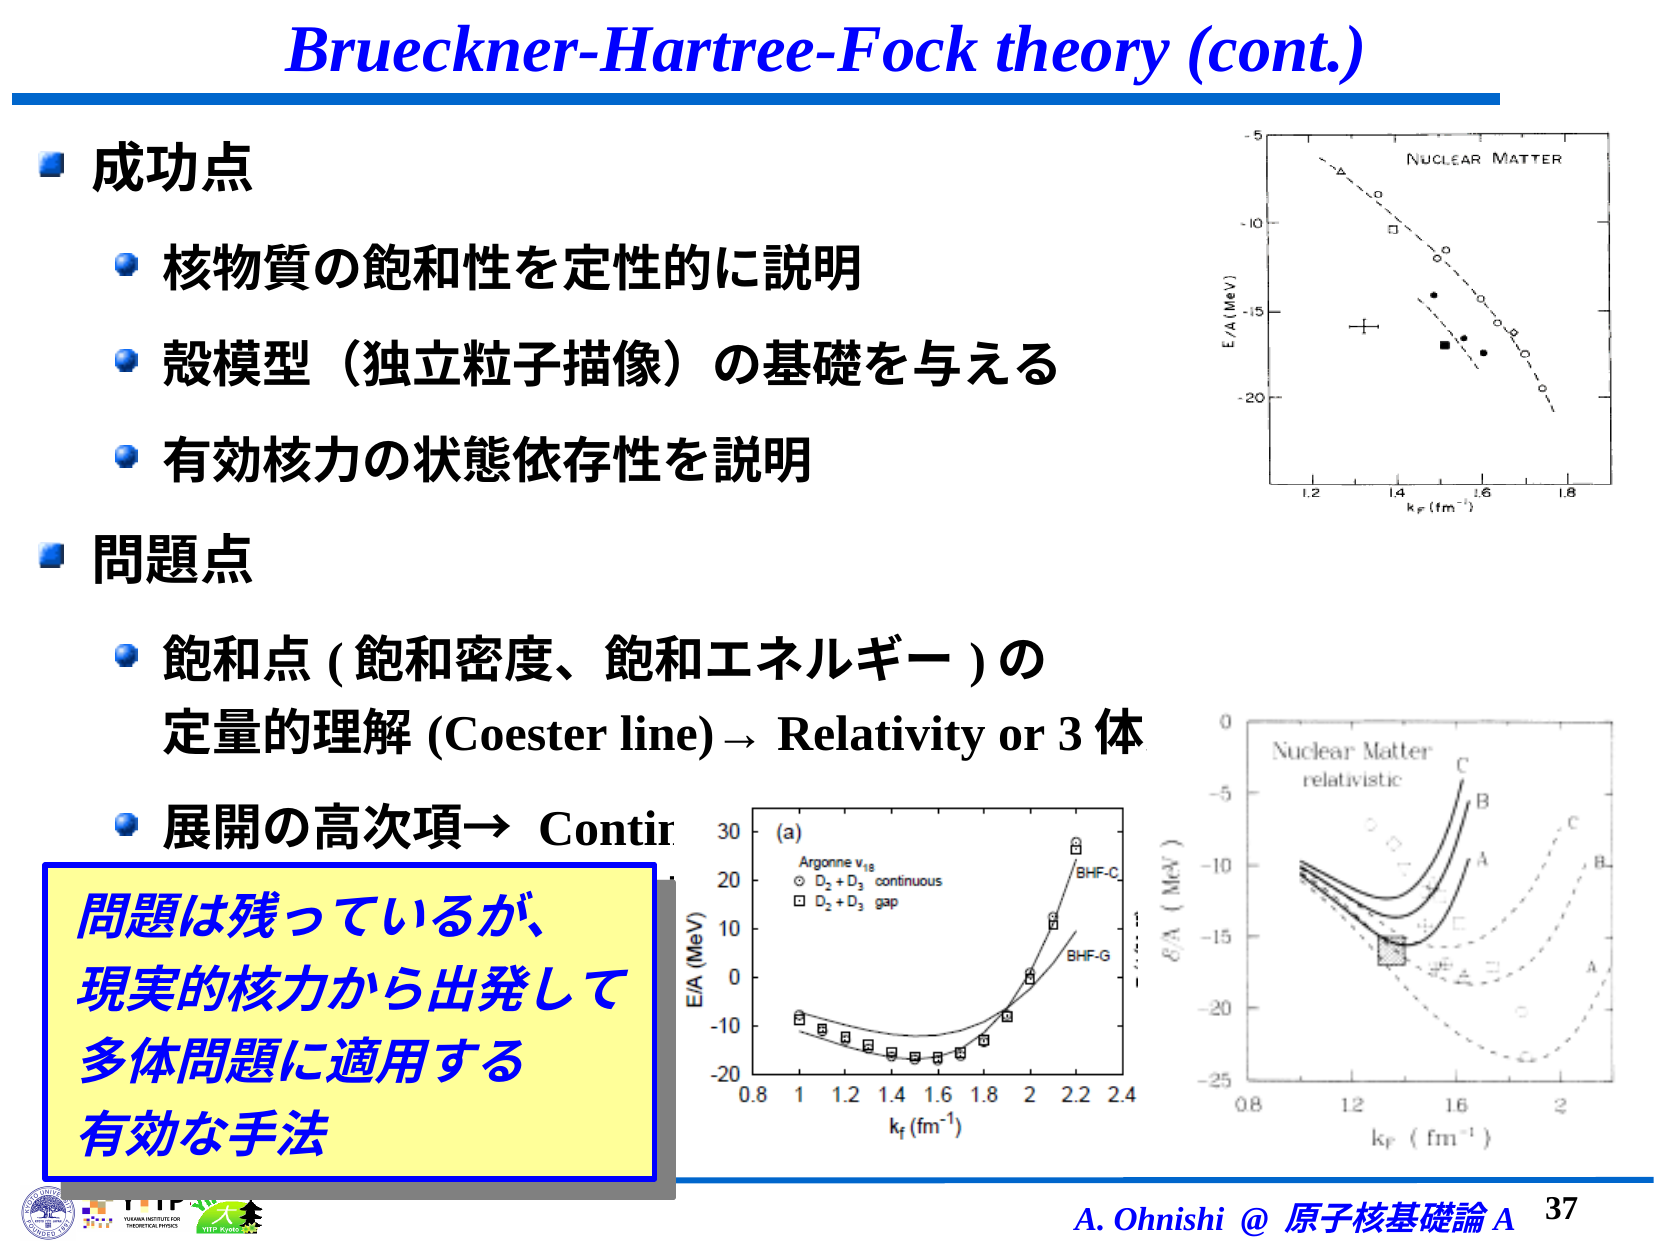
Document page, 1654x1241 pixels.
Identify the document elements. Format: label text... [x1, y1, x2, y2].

picture [1221, 124, 1626, 521]
picture [20, 1185, 76, 1241]
picture [674, 800, 1138, 1143]
picture [1147, 702, 1640, 1155]
list 成功点 核物質の飽和性を定性的に説明 殻模型（独立粒子描像）の基礎を与える 有効核力の状態依存性を説明 問題点 飽和点(飽和密度、飽和エネルギー)の 定量的理解(Coester line)→ Relativity or 3体力 展開の高次項→ Continuum choice では 3体クラスター効果は小さい スピン軌道力が足りない [20, 124, 1621, 1137]
picture [77, 1200, 263, 1234]
title Brueckner-Hartree-Fock theory (cont.) [0, 0, 1654, 99]
text_box 問題は残っているが、 現実的核力から出発して 多体問題に適用する 有効な手法 [45, 865, 651, 1090]
